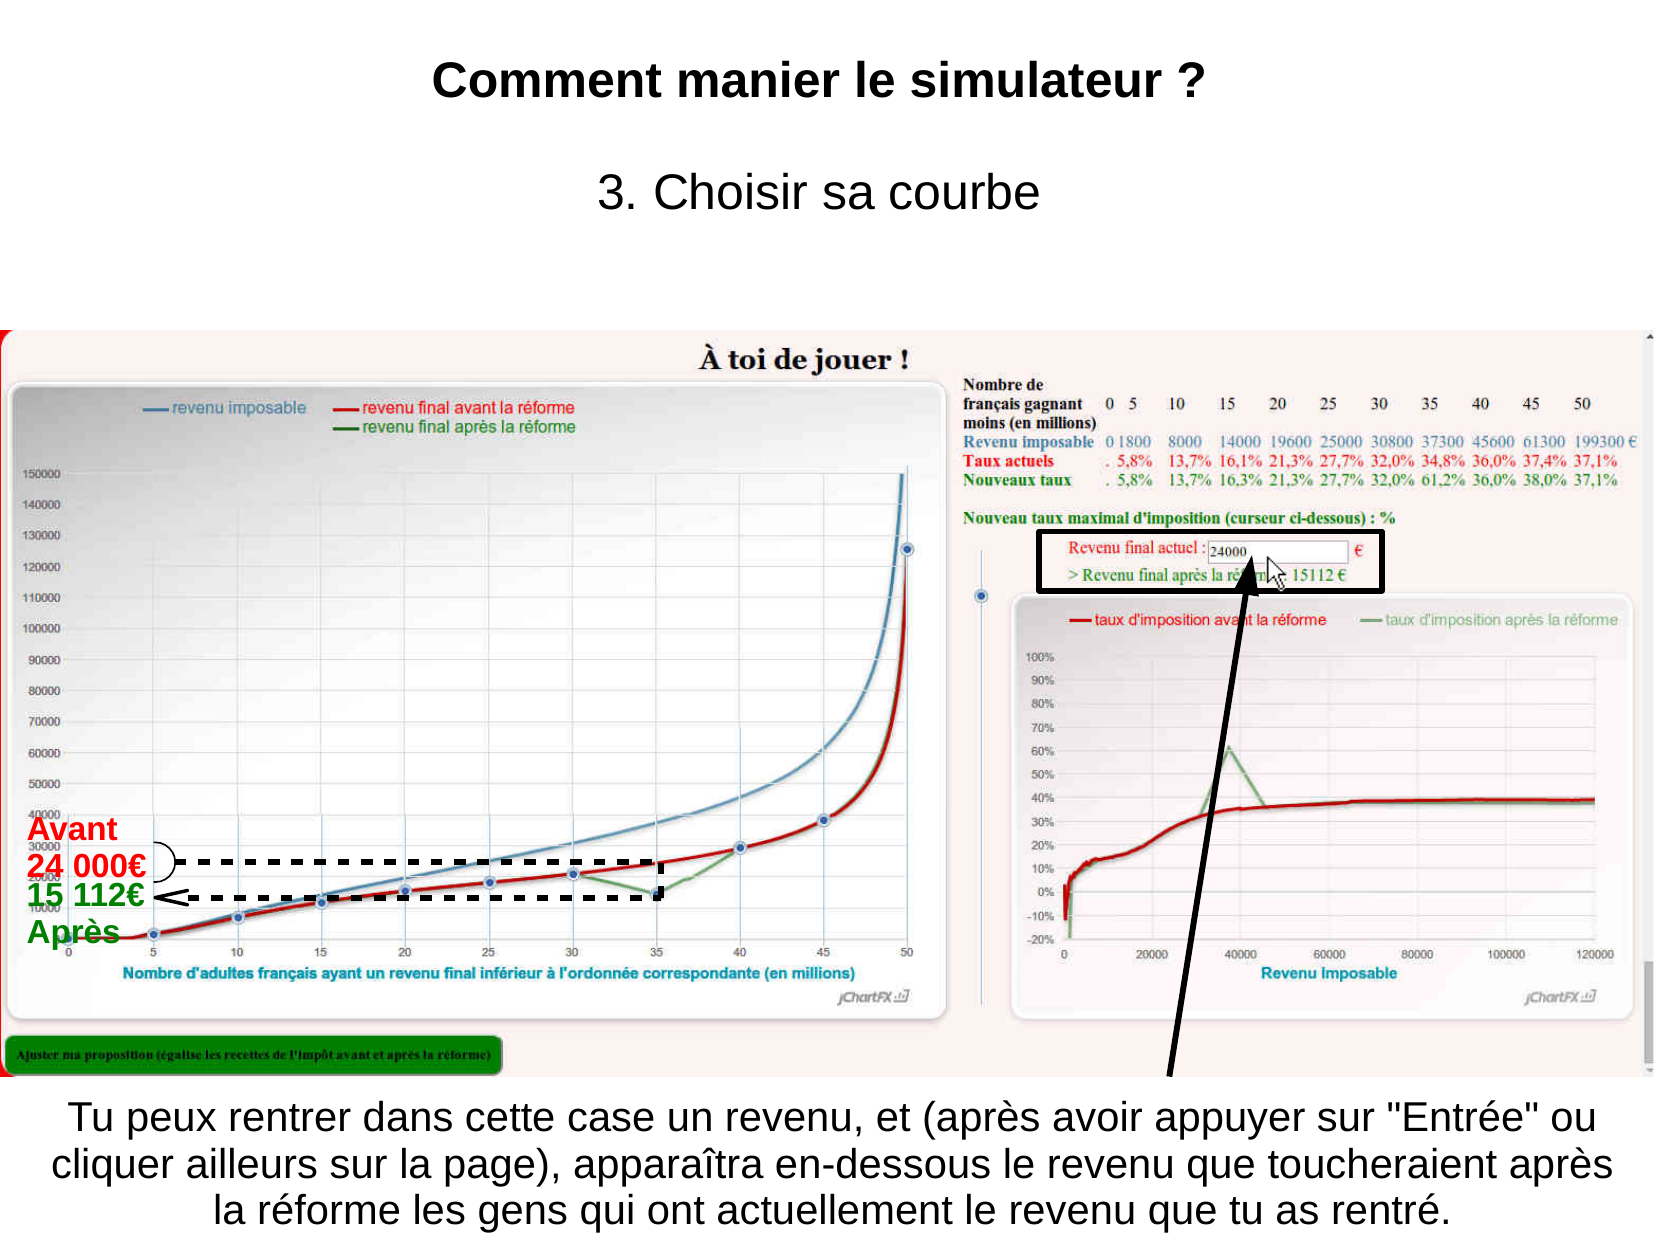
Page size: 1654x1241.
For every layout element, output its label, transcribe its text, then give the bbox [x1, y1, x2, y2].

text_box Tu peux rentrer dans cette case un revenu, et (après avoir appuyer sur "Entrée" ou cliquer ailleurs sur la page), apparaîtra en-dessous le revenu que toucheraient après la réforme les gens qui ont actuellement le revenu que tu as rentré. [35, 1086, 1630, 1241]
text_box 15 112€ Après [11, 894, 178, 959]
text_box Comment manier le simulateur ? 3. Choisir sa courbe [315, 45, 1324, 229]
text_box Avant 24 000€ [11, 803, 178, 894]
picture [1042, 534, 1379, 593]
picture [0, 330, 1654, 1077]
